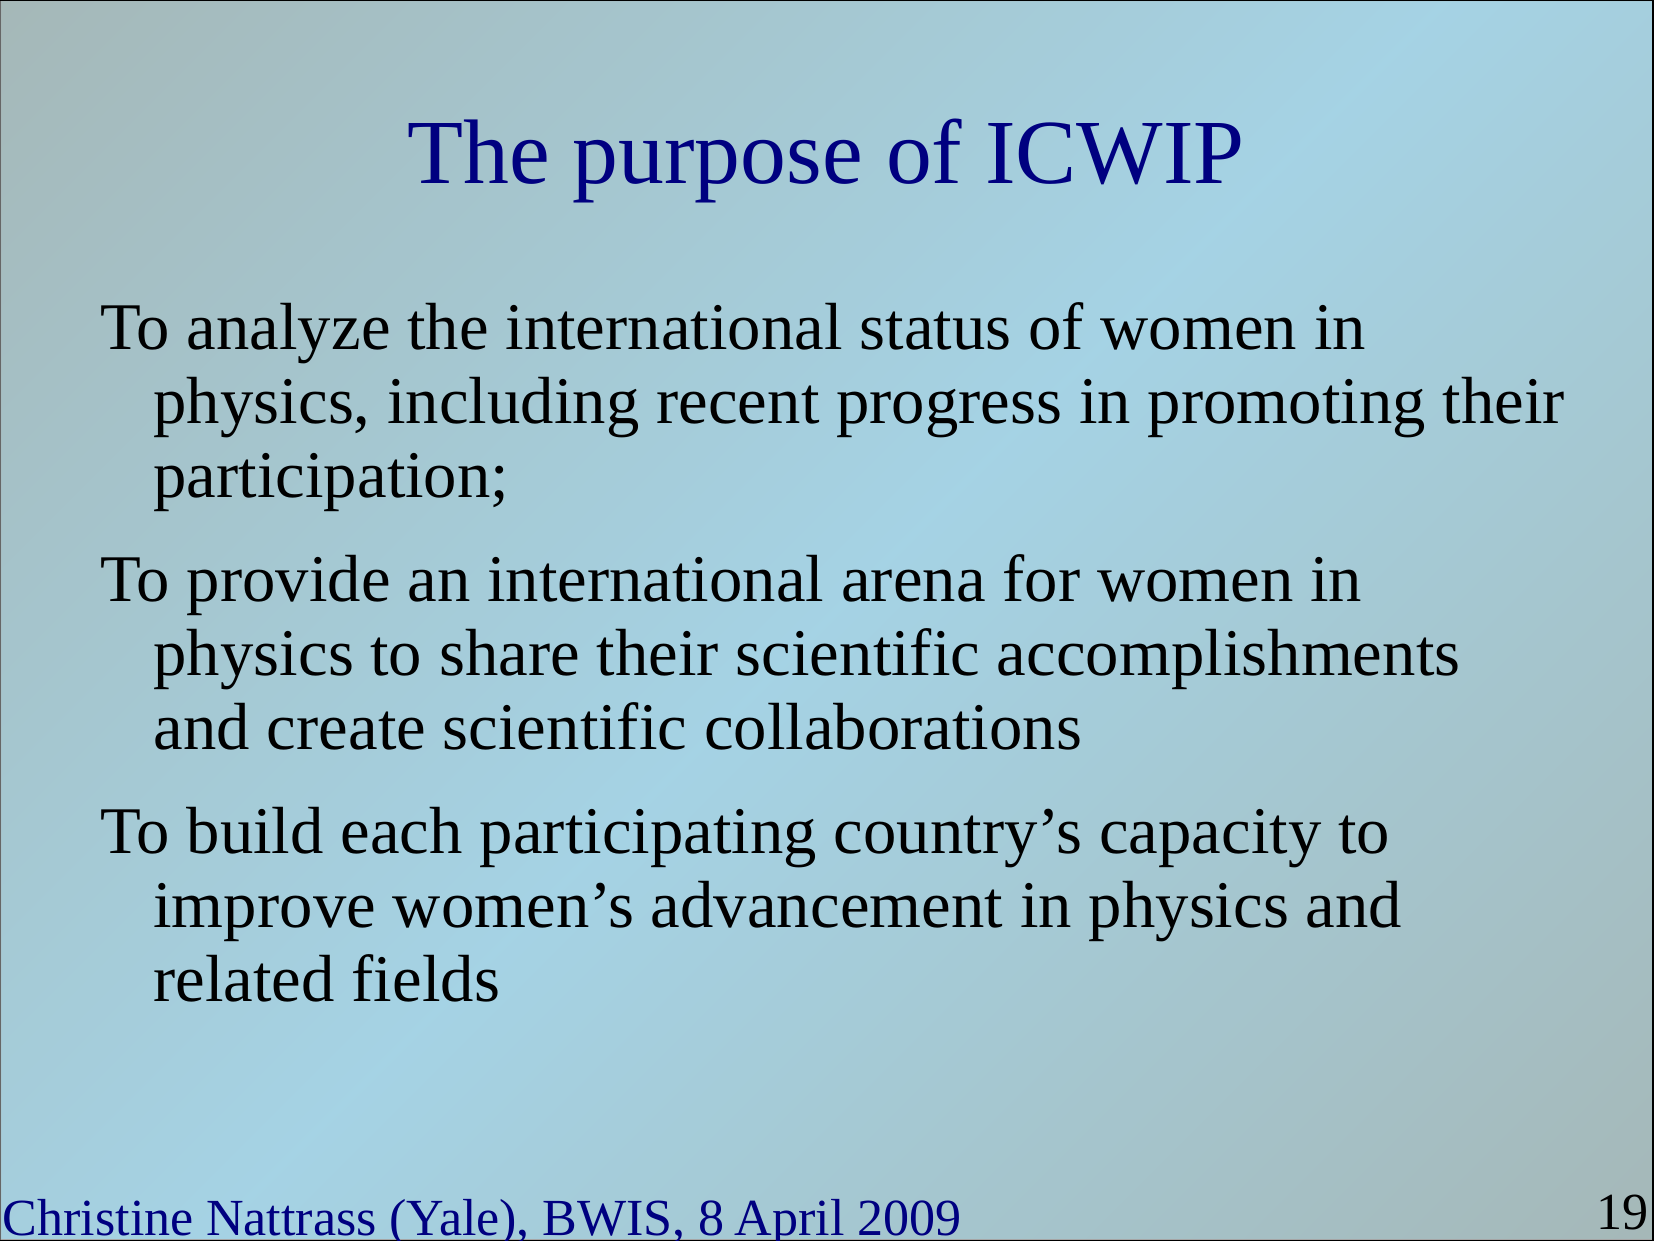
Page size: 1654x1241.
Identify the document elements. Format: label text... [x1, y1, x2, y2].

title The purpose of ICWIP [82, 56, 1571, 250]
list To analyze the international status of women in physics, including recent progress in promoting their participation; To provide an international arena for women in physics to share their scientific accomplishments and create scientific collaborations To build each participating country’s capacity to improve women’s advancement in physics and related fields [82, 290, 1571, 1094]
